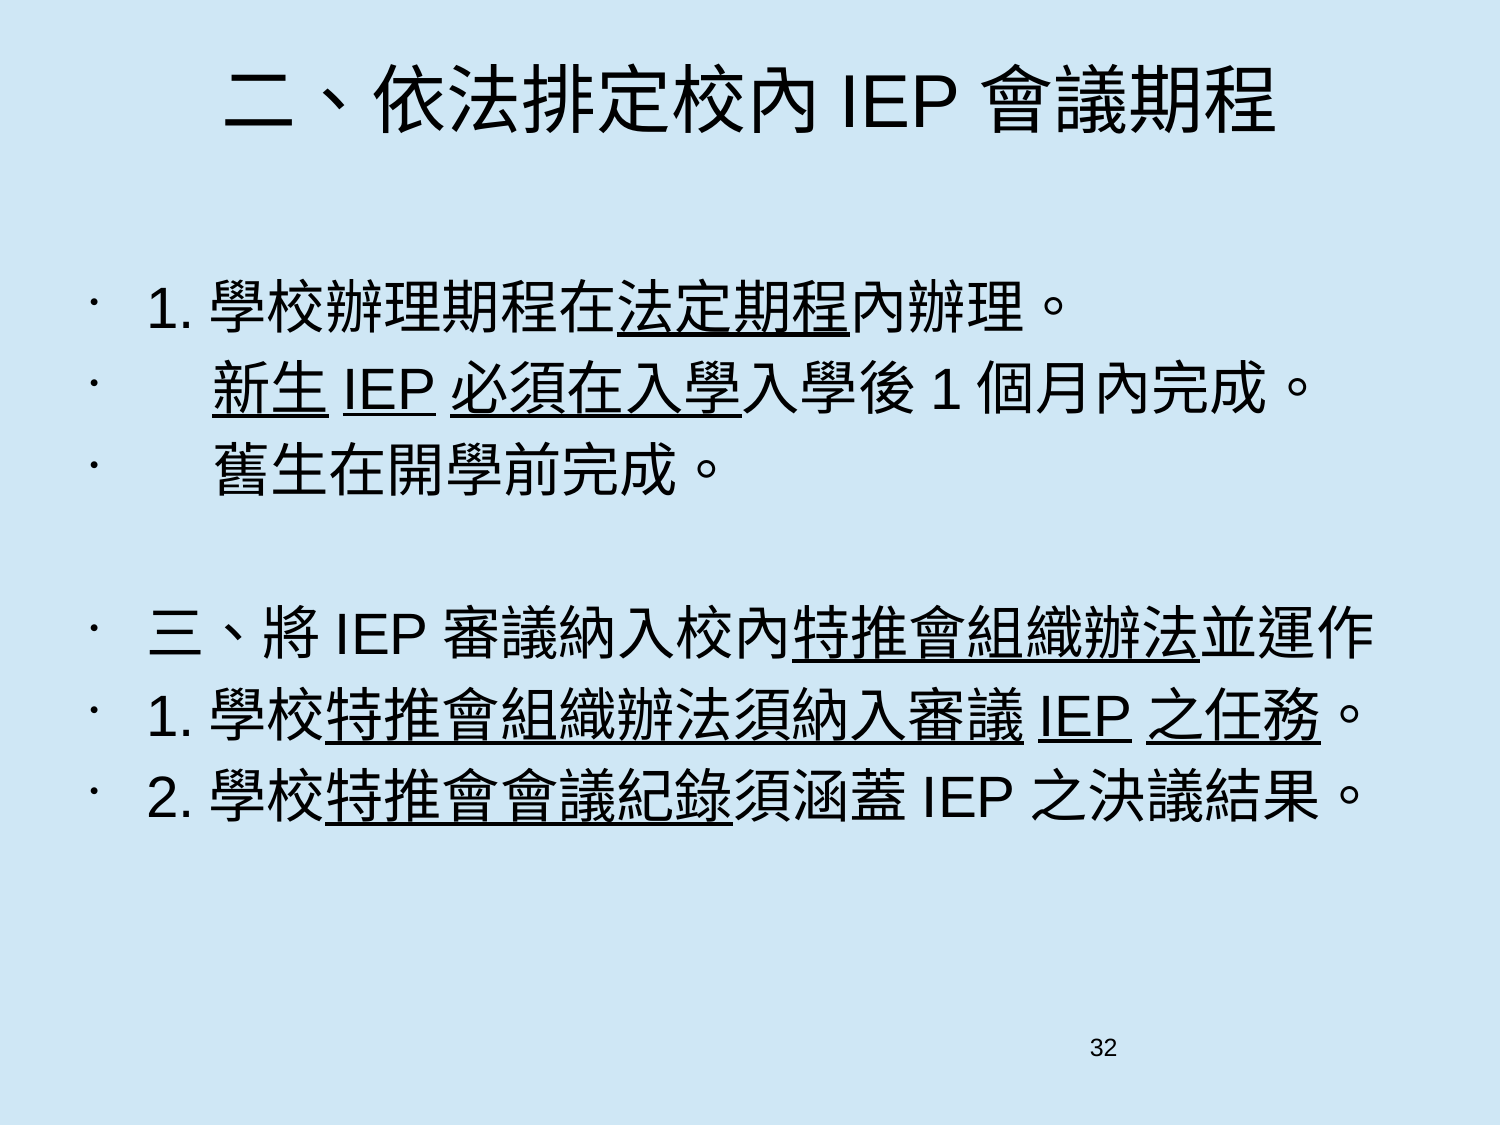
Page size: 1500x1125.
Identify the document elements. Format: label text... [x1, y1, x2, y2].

list 1.學校辦理期程在法定期程內辦理。 新生IEP必須在入學入學後1個月內完成。 舊生在開學前完成。 三、將IEP審議納入校內特推會組織辦法並運作 1.學校特推會組織辦法須納入審議IEP之任務。 2.學校特推會會議紀錄須涵蓋IEP之決議結果。 [75, 262, 1425, 1005]
title 二、依法排定校內IEP會議期程 [75, 45, 1425, 233]
slide_number <編號> [1074, 1024, 1425, 1103]
